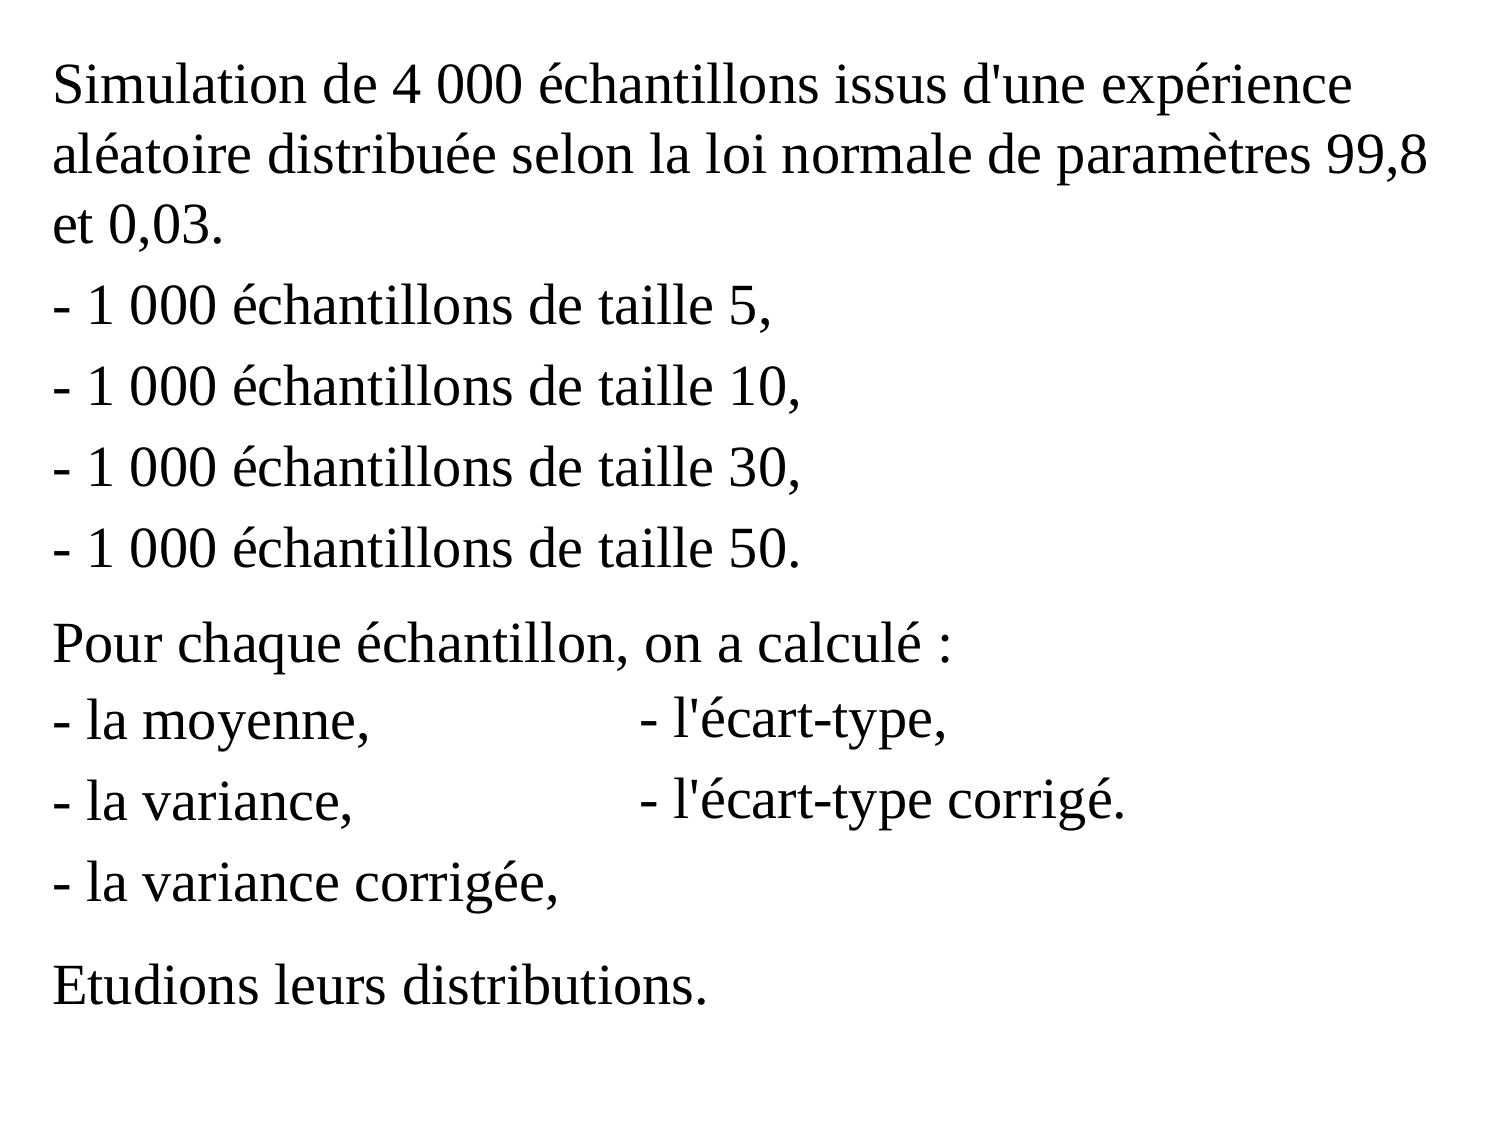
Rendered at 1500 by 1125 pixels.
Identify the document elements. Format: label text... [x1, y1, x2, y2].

text_box - l'écart-type, - l'écart-type corrigé. [624, 671, 1426, 839]
text_box Simulation de 4 000 échantillons issus d'une expérience aléatoire distribuée selon la loi normale de paramètres 99,8 et 0,03. - 1 000 échantillons de taille 5, - 1 000 échantillons de taille 10, - 1 000 échantillons de taille 30, - 1 000 échantillons de taille 50. Pour chaque échantillon, on a calculé : - la moyenne, - la variance, - la variance corrigée, Etudions leurs distributions. [37, 37, 1450, 1024]
